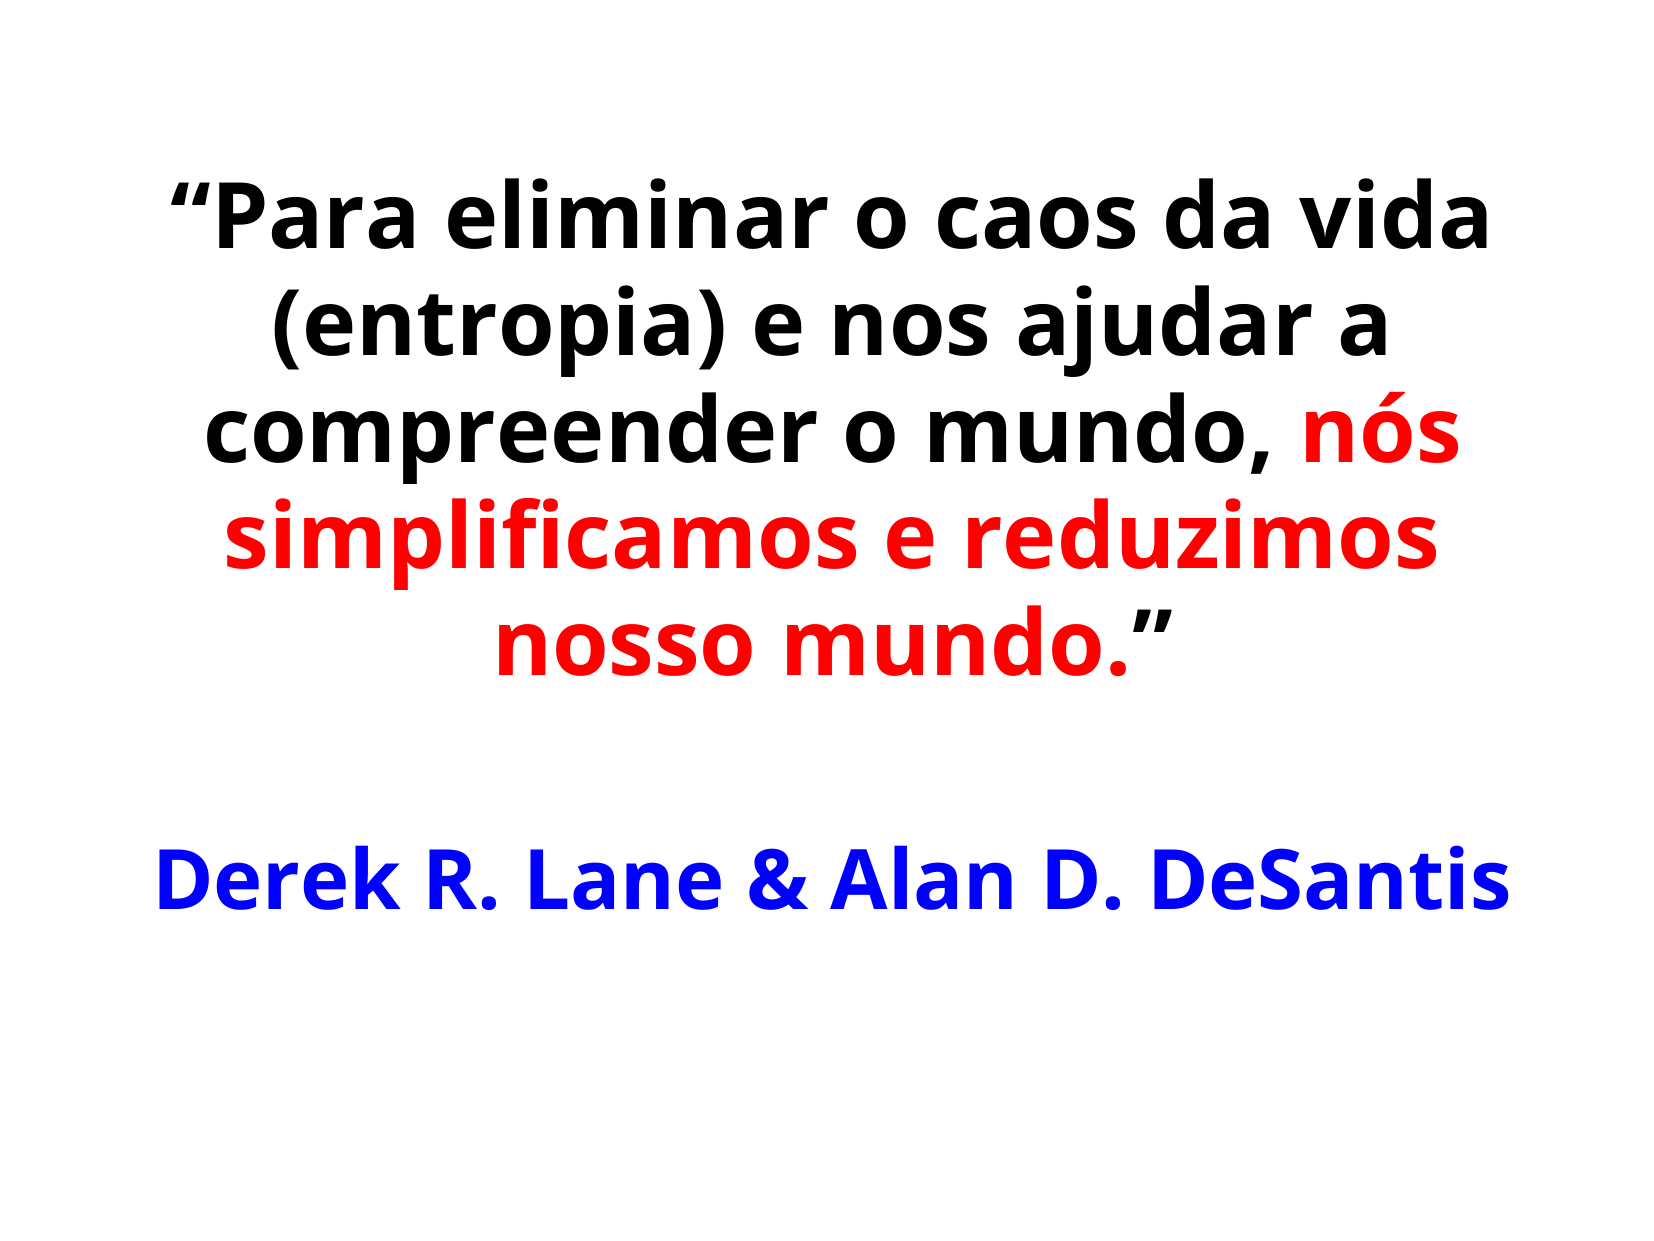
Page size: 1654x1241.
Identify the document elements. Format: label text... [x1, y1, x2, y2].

text_box “Para eliminar o caos da vida (entropia) e nos ajudar a compreender o mundo, nós simplificamos e reduzimos nosso mundo.” Derek R. Lane & Alan D. DeSantis [88, 59, 1577, 1119]
